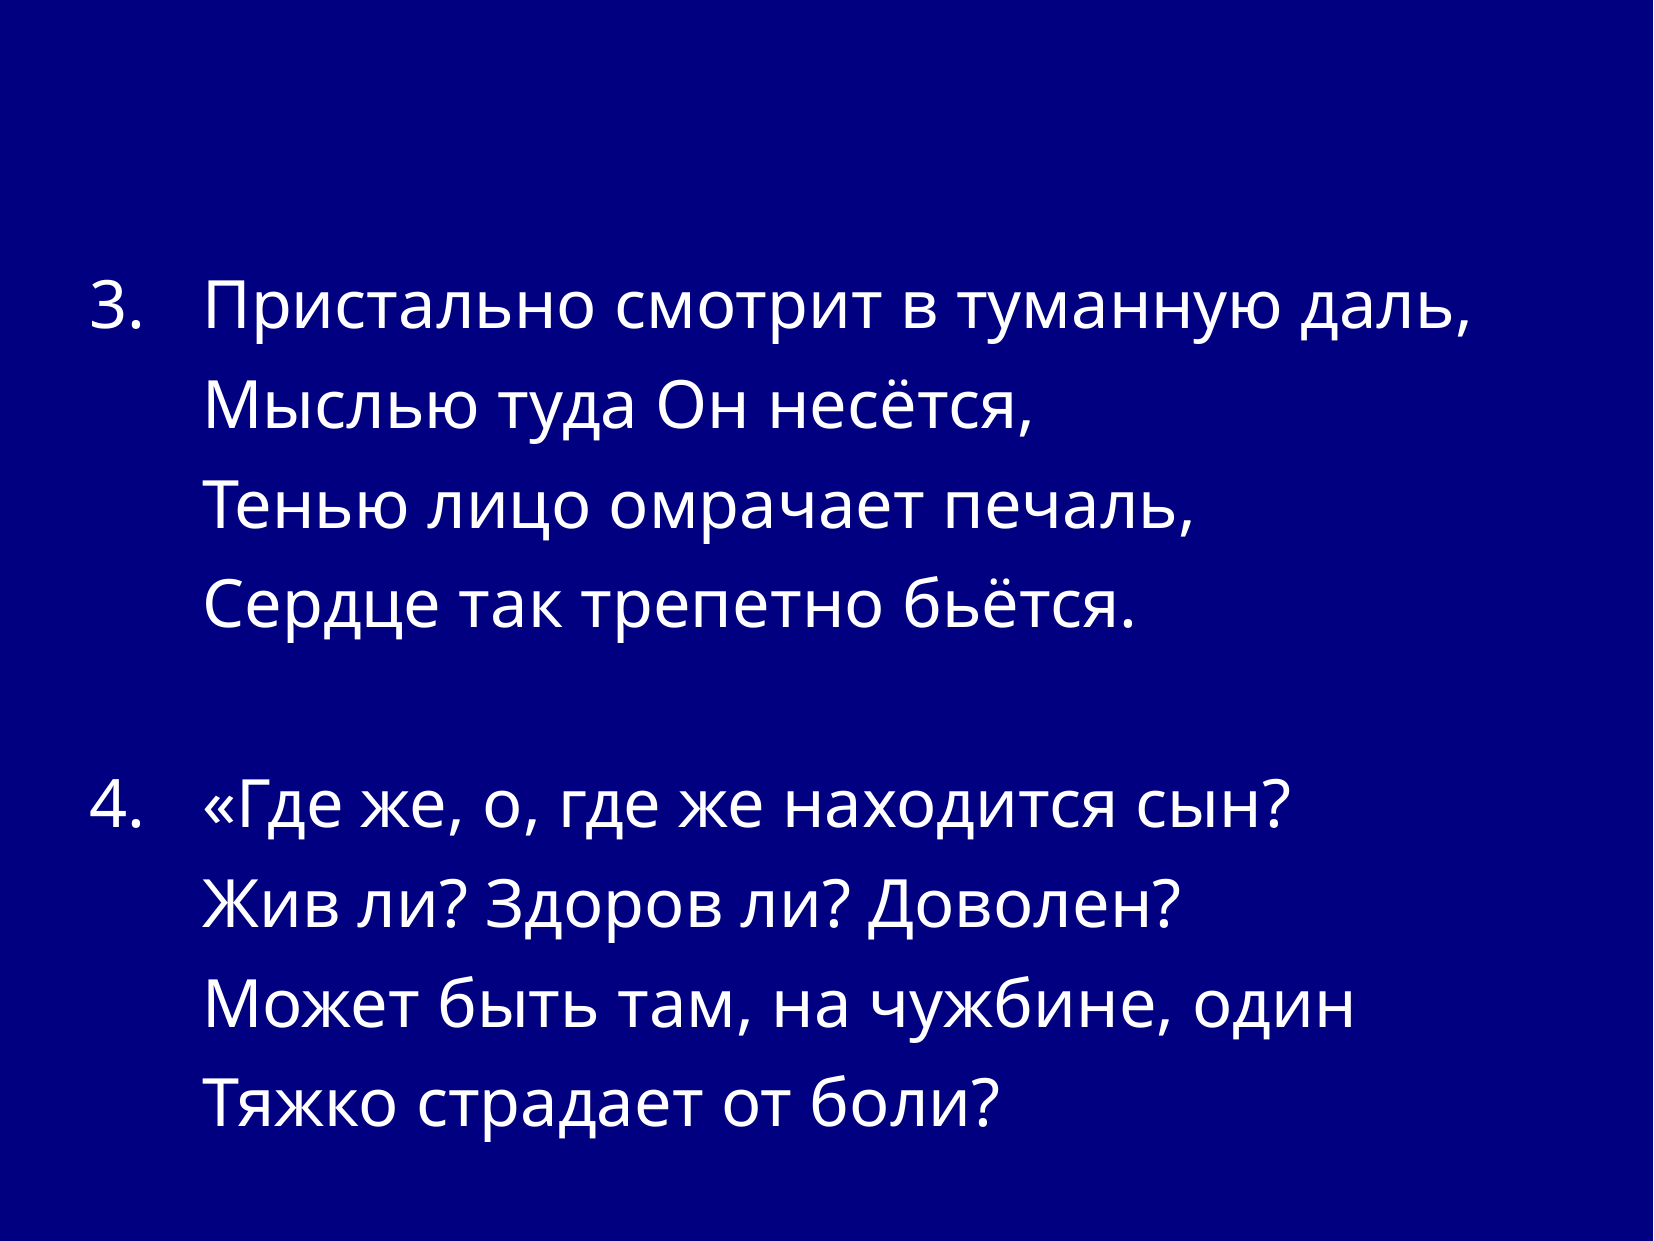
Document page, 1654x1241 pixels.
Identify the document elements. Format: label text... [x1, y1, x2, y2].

text_box 3. Пристально смотрит в туманную даль, Мыслью туда Он несётся, Тенью лицо омрачает печаль, Сердце так трепетно бьётся. 4. «Где же, о, где же находится сын? Жив ли? Здоров ли? Доволен? Может быть там, на чужбине, один Тяжко страдает от боли? [75, 150, 1576, 1163]
